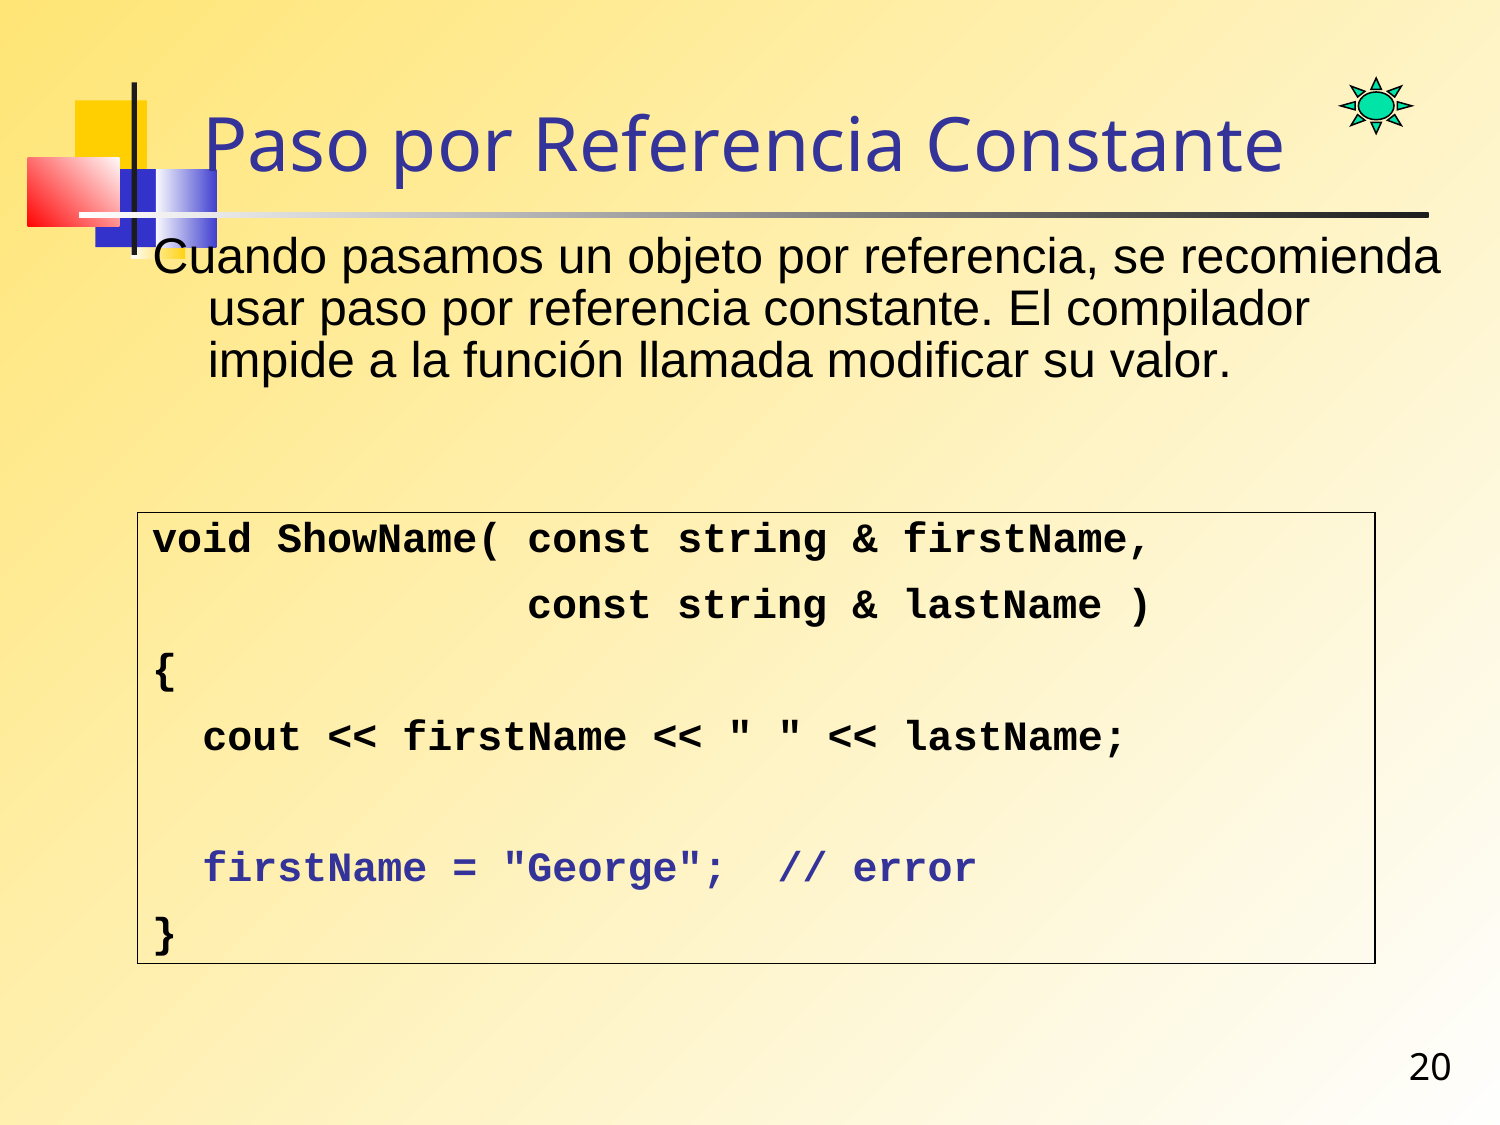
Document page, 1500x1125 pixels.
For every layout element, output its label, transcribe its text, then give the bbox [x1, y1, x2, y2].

title Paso por Referencia Constante [187, 37, 1466, 201]
list Cuando pasamos un objeto por referencia, se recomienda usar paso por referencia constante. El compilador impide a la función llamada modificar su valor. [137, 224, 1463, 988]
